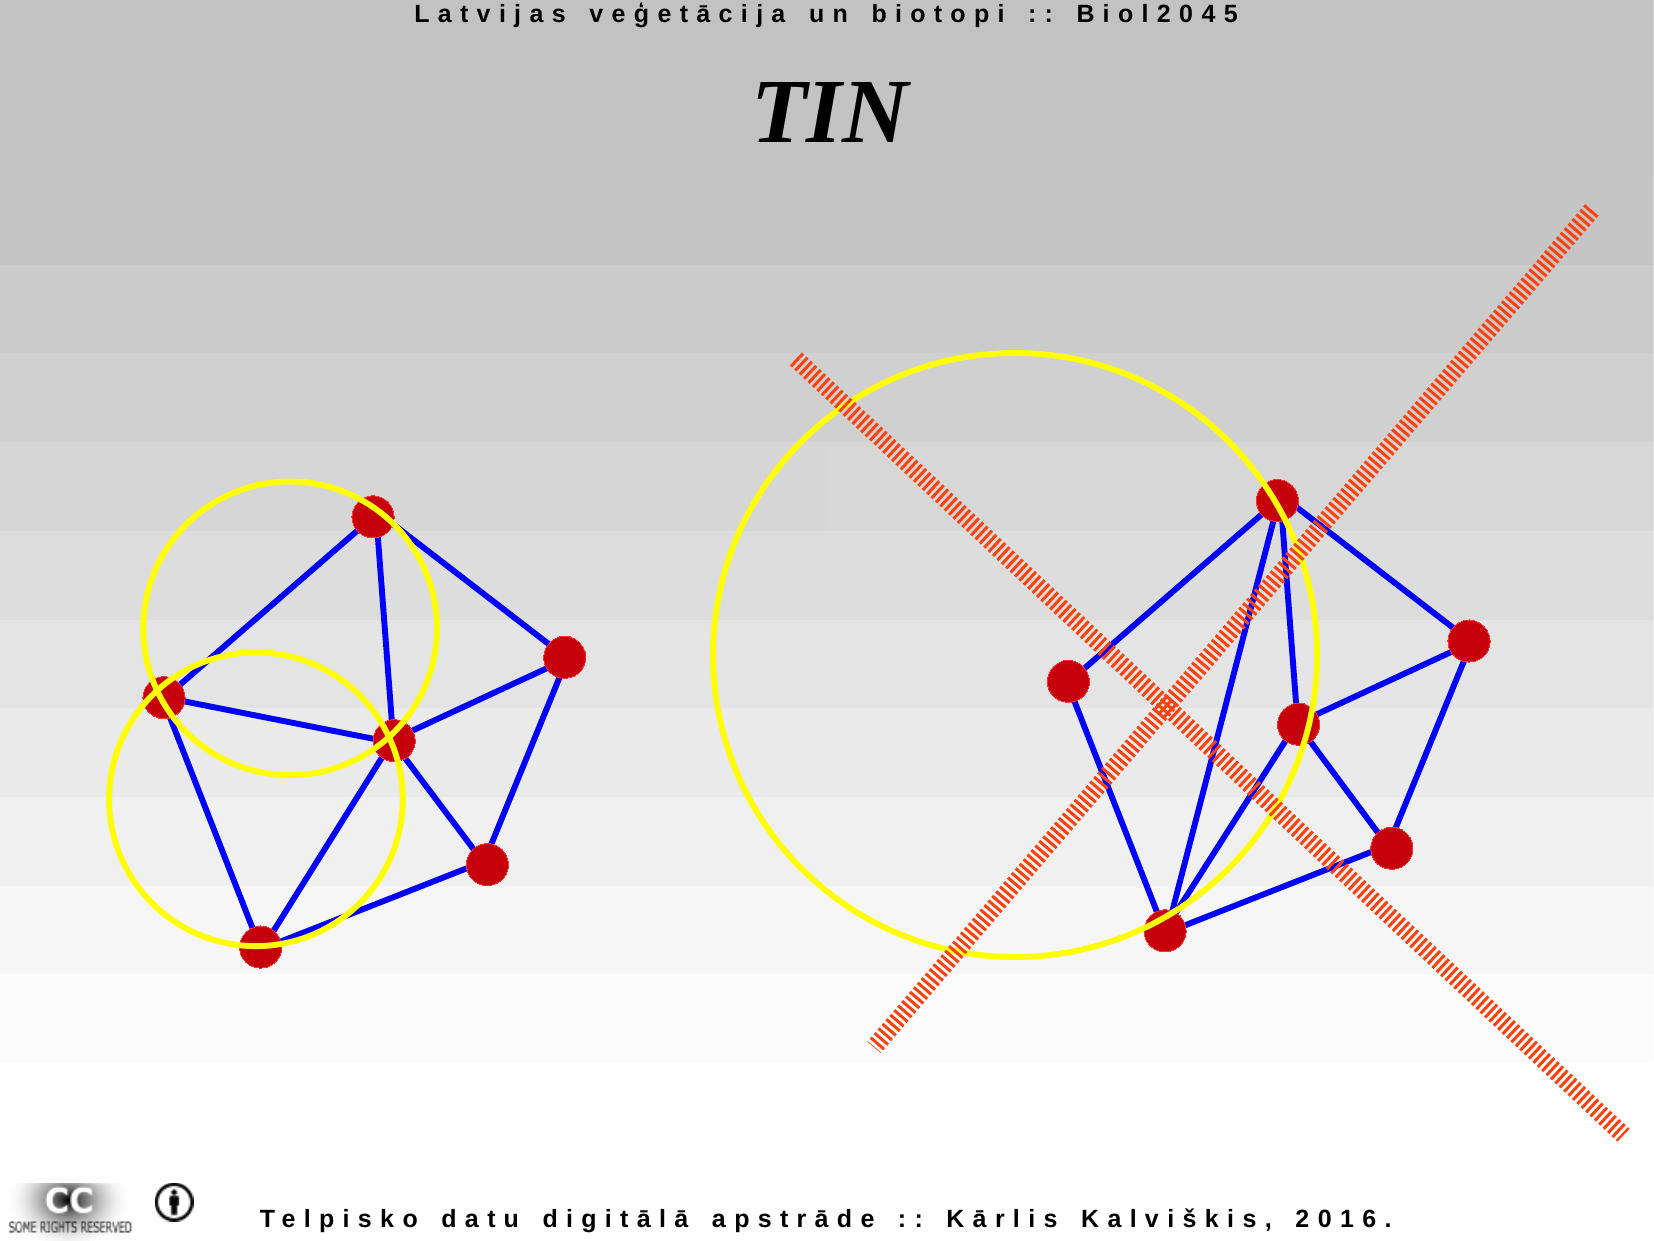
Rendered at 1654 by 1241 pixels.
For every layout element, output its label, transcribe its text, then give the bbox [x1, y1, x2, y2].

text_box [1145, 909, 1169, 923]
text_box [1047, 660, 1090, 703]
text_box [373, 726, 384, 745]
text_box [376, 743, 394, 762]
text_box [394, 724, 416, 761]
text_box [1308, 711, 1320, 743]
text_box [240, 925, 281, 943]
text_box [1267, 479, 1299, 518]
text_box [142, 682, 153, 699]
text_box [239, 947, 282, 969]
picture [0, 0, 1654, 1241]
text_box [364, 495, 395, 519]
text_box [1256, 487, 1282, 522]
title TIN [34, 61, 1626, 296]
text_box [543, 636, 586, 679]
text_box [156, 676, 168, 685]
text_box [1277, 703, 1309, 746]
text_box [1144, 914, 1187, 952]
text_box [1370, 827, 1413, 870]
text_box [162, 680, 186, 715]
text_box [385, 719, 400, 731]
text_box [466, 843, 509, 886]
text_box [1447, 619, 1491, 663]
text_box [145, 697, 170, 719]
text_box [351, 502, 392, 538]
